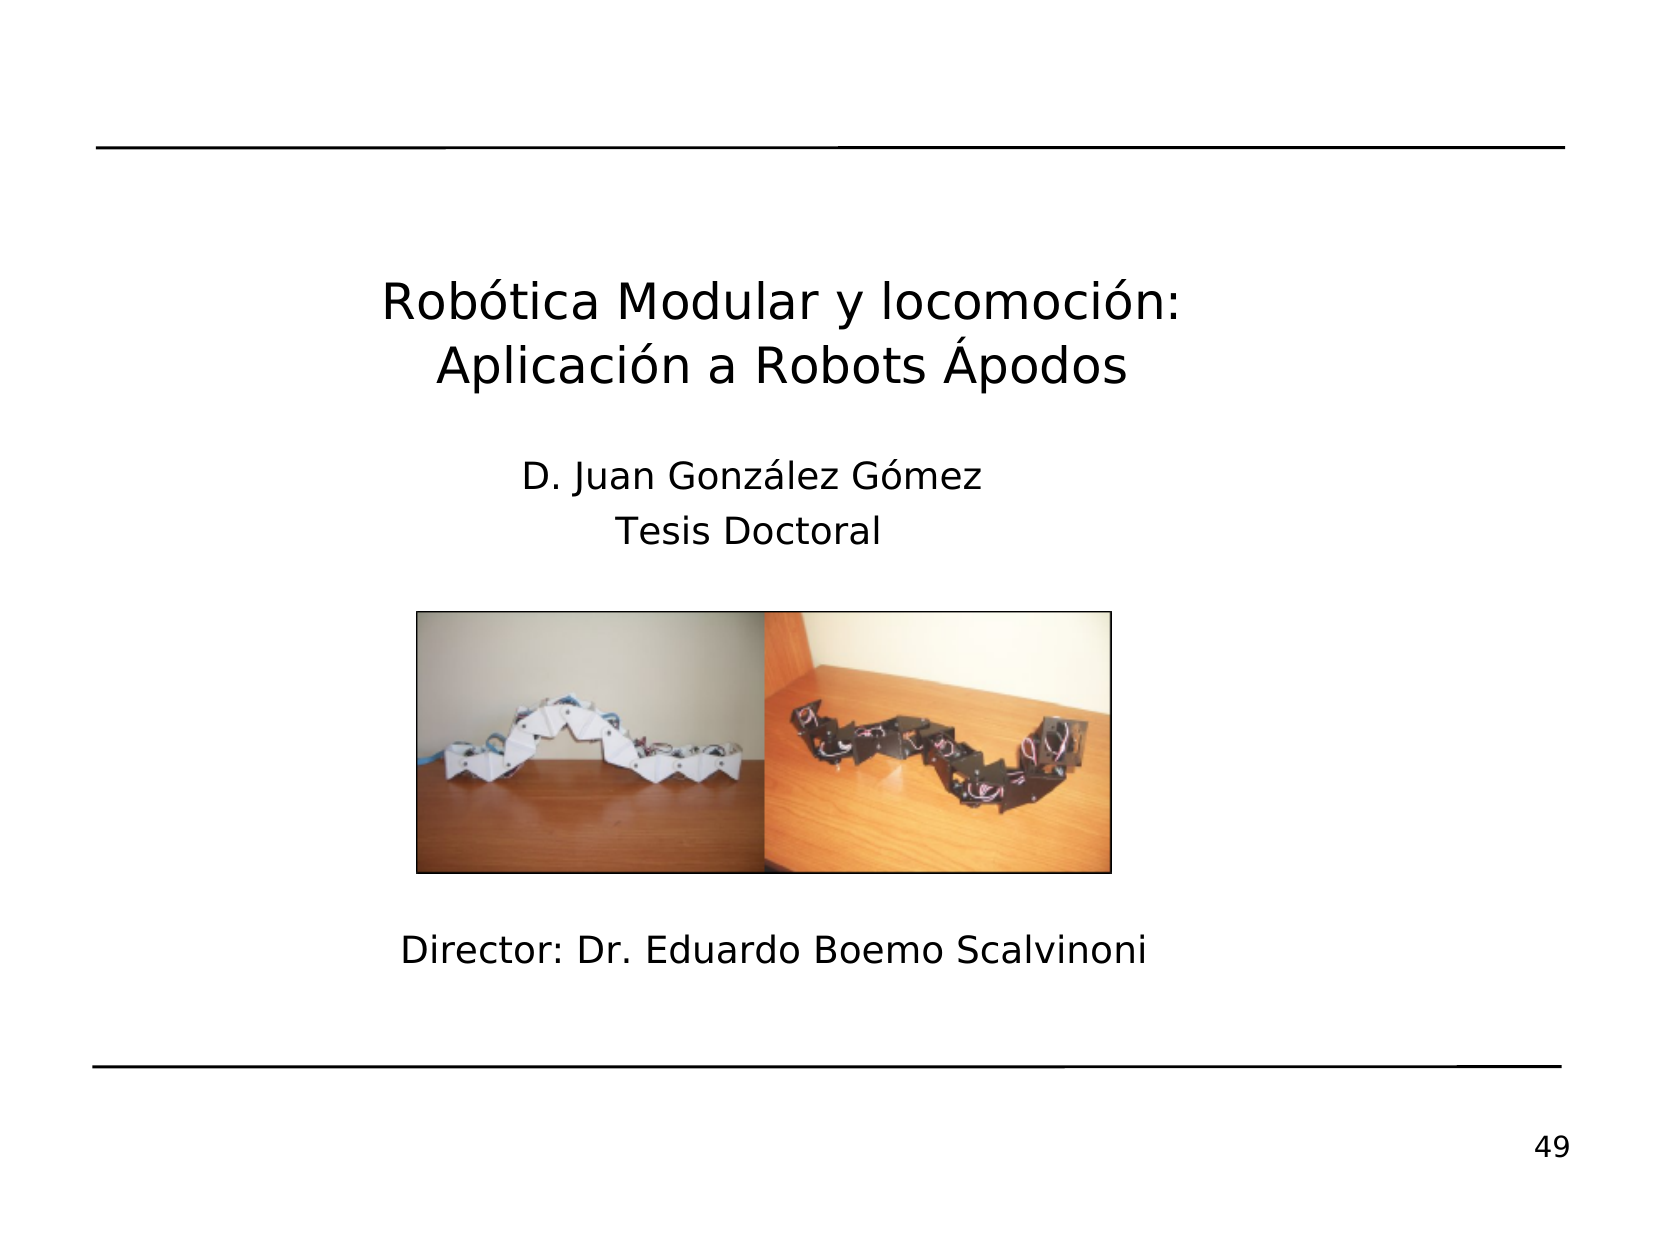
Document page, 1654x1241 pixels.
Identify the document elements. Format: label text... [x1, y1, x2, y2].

picture [416, 611, 1112, 874]
text_box D. Juan González Gómez [506, 447, 988, 506]
text_box Robótica Modular y locomoción: Aplicación a Robots Ápodos [367, 265, 1182, 403]
text_box Director: Dr. Eduardo Boemo Scalvinoni [385, 920, 1147, 980]
text_box Tesis Doctoral [600, 502, 892, 561]
